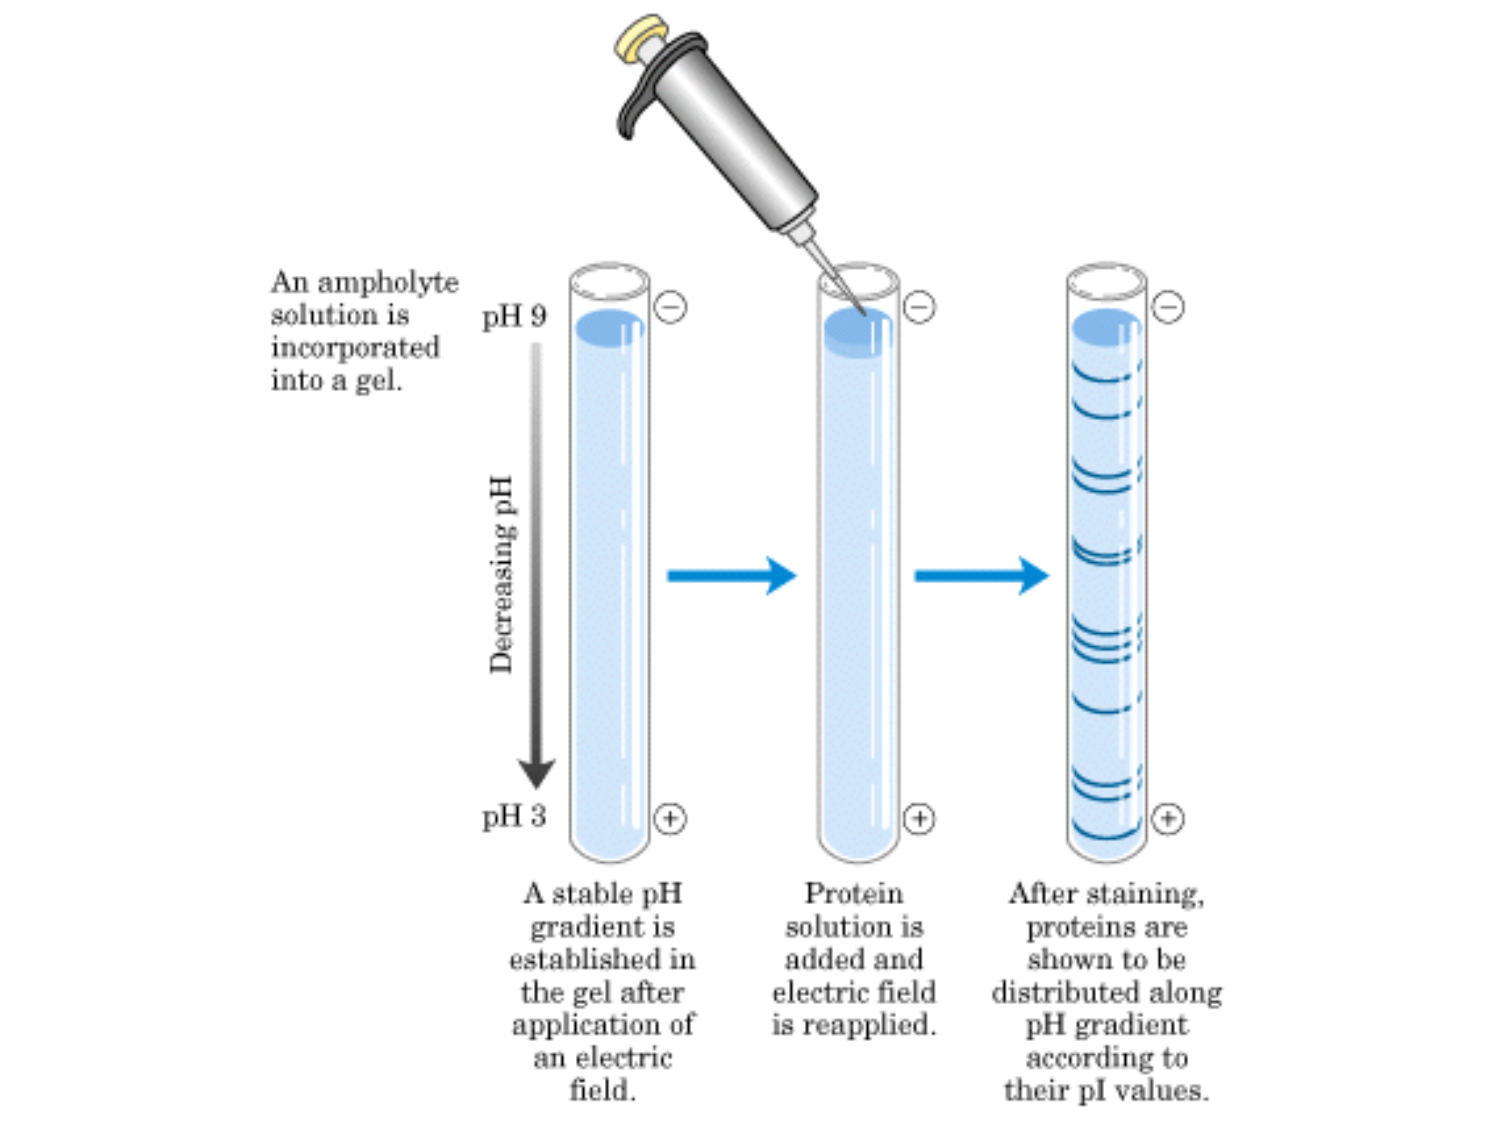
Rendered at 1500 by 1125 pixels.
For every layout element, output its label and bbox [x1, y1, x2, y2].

picture [254, 0, 1246, 1125]
